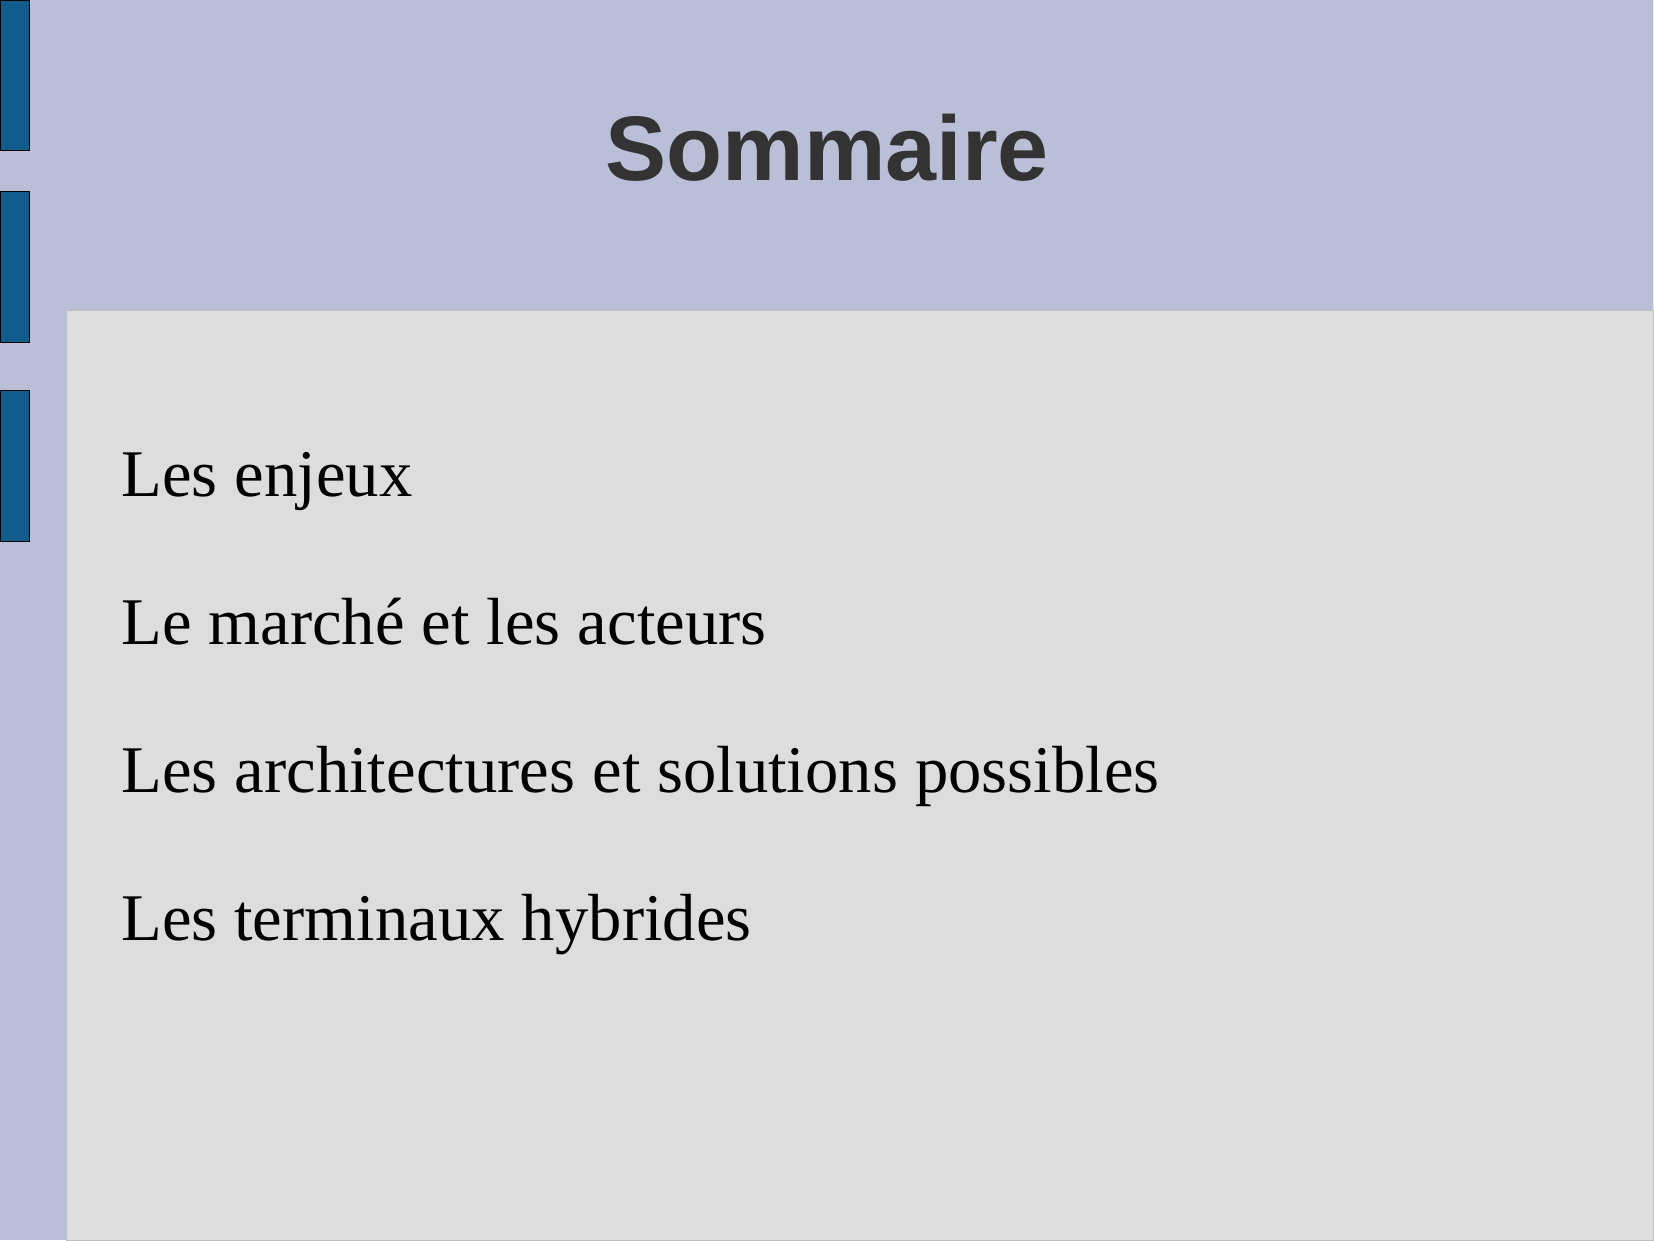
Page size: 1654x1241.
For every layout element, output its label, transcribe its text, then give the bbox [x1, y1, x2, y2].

title Sommaire [121, 91, 1534, 207]
subtitle Les enjeux Le marché et les acteurs Les architectures et solutions possibles Les terminaux hybrides [121, 265, 1534, 1127]
